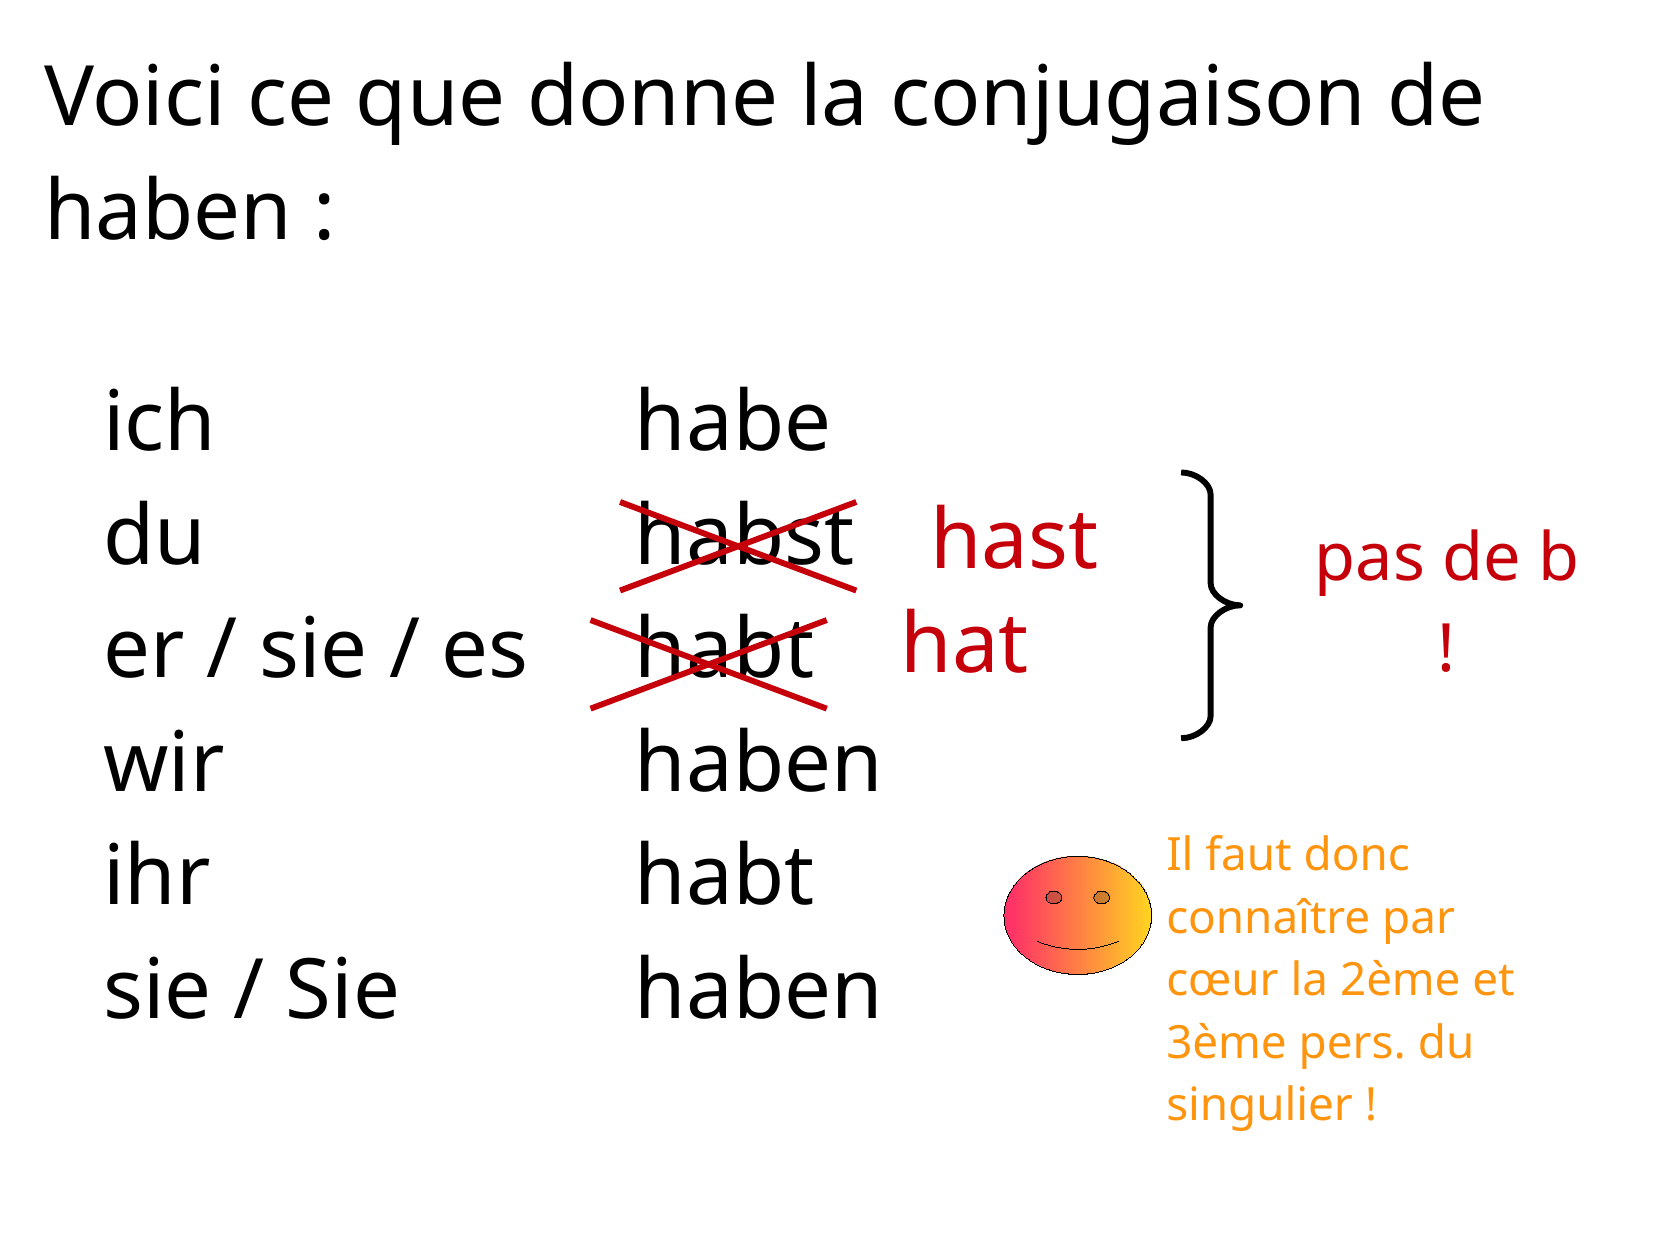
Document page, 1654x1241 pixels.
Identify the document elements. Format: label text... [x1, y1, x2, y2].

text_box hat [885, 576, 1123, 709]
text_box hast [915, 472, 1152, 605]
text_box [1003, 856, 1152, 975]
text_box Il faut donc connaître par cœur la 2ème et 3ème pers. du singulier ! [1151, 814, 1595, 1152]
text_box ich du er / sie / es wir ihr sie / Sie [88, 354, 620, 1073]
text_box pas de b ! [1299, 501, 1595, 706]
text_box Voici ce que donne la conjugaison de haben : [29, 29, 1625, 277]
text_box habe habst habt haben habt haben [620, 354, 1270, 1073]
